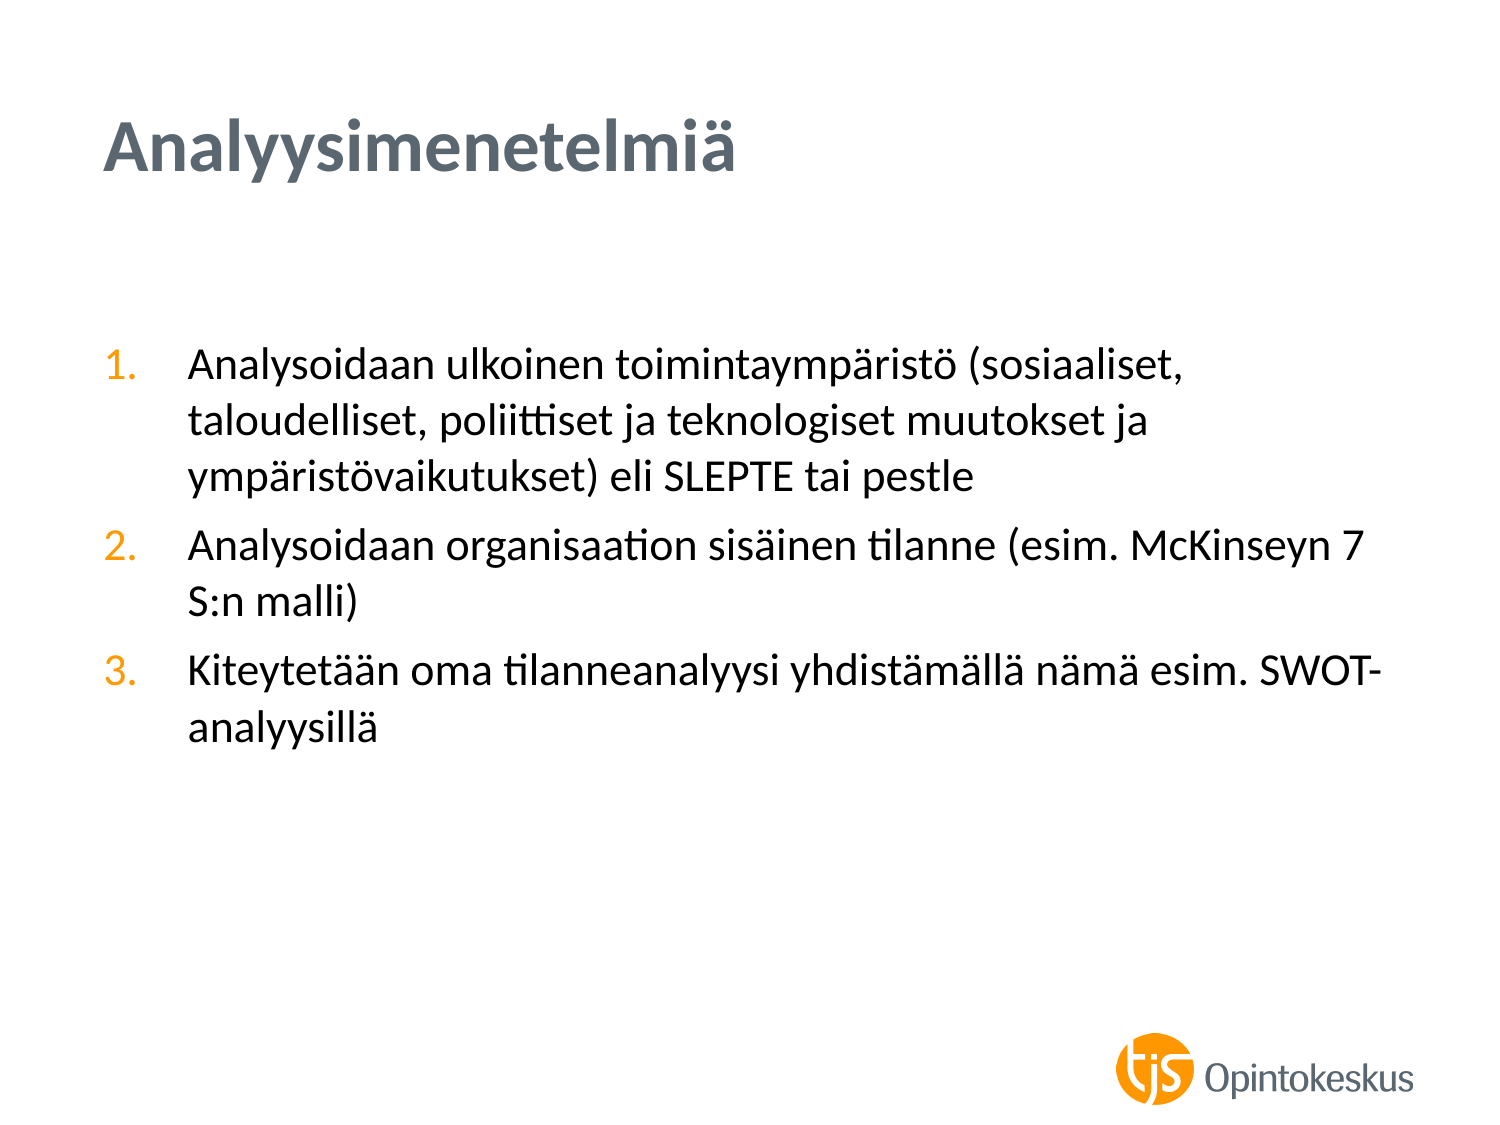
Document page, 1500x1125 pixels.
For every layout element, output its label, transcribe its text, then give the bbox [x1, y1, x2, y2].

title Analyysimenetelmiä [88, 88, 1412, 266]
picture [1116, 1033, 1413, 1105]
list Analysoidaan ulkoinen toimintaympäristö (sosiaaliset, taloudelliset, poliittiset ja teknologiset muutokset ja ympäristövaikutukset) eli SLEPTE tai pestle Analysoidaan organisaation sisäinen tilanne (esim. McKinseyn 7 S:n malli) Kiteytetään oma tilanneanalyysi yhdistämällä nämä esim. SWOT-analyysillä [88, 324, 1412, 1004]
